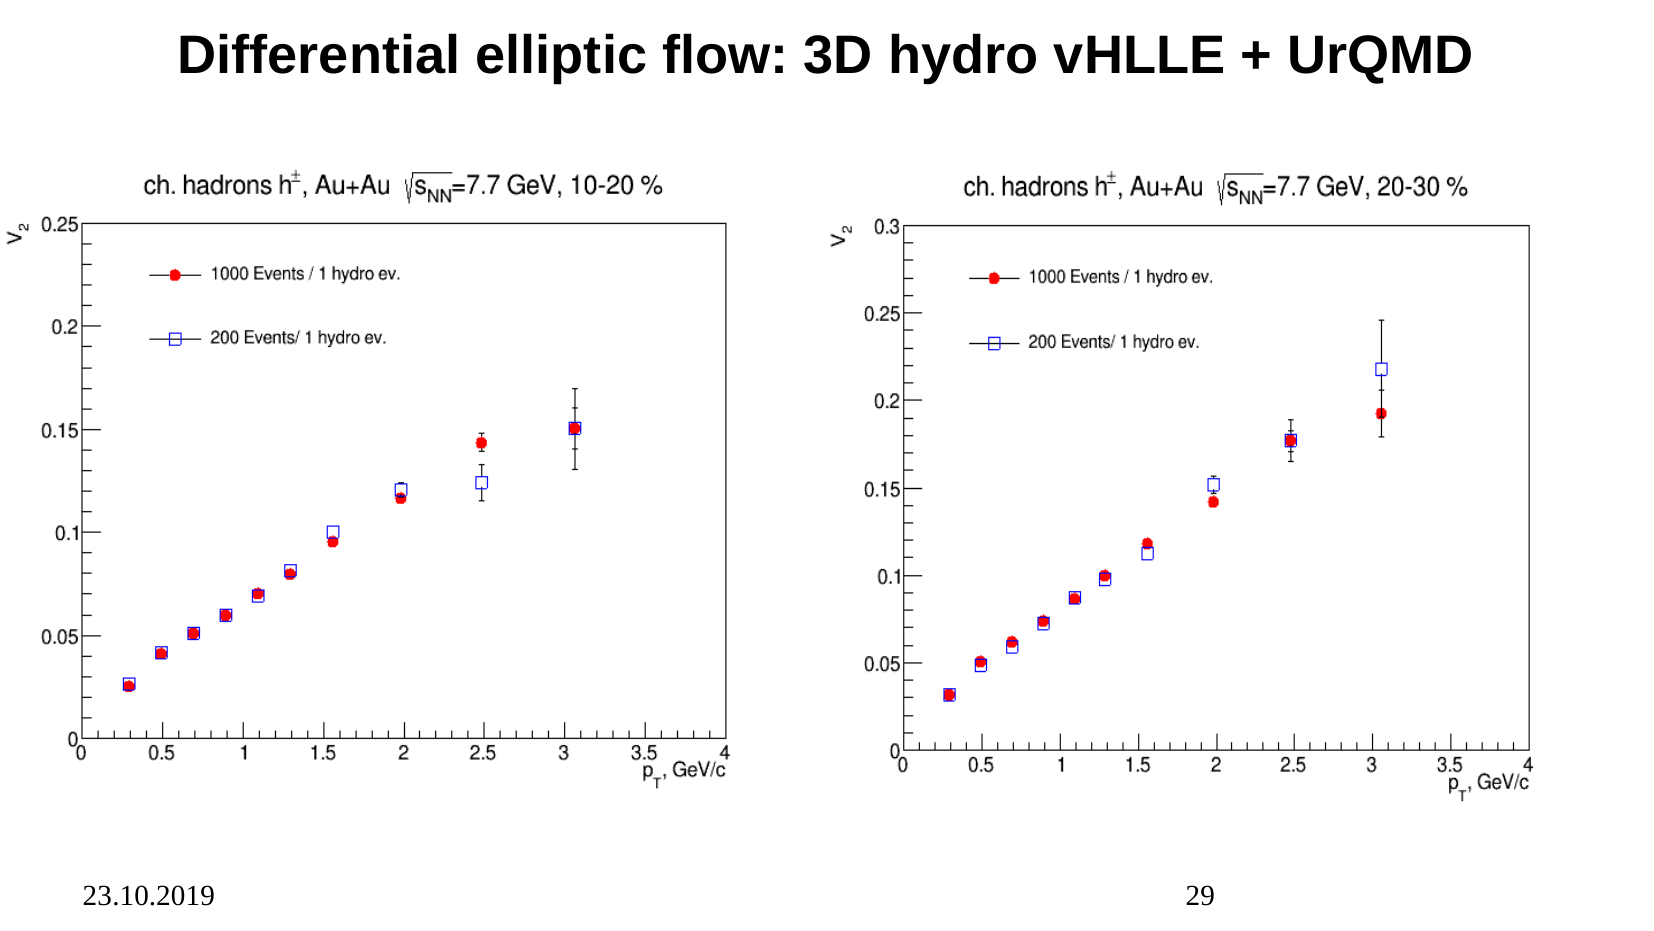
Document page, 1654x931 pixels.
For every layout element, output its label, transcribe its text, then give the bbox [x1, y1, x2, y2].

picture [2, 159, 806, 803]
picture [826, 160, 1607, 817]
text_box 23.10.2019 [82, 847, 468, 912]
text_box [1185, 847, 1571, 912]
title Differential elliptic flow: 3D hydro vHLLE + UrQMD [59, 4, 1595, 101]
